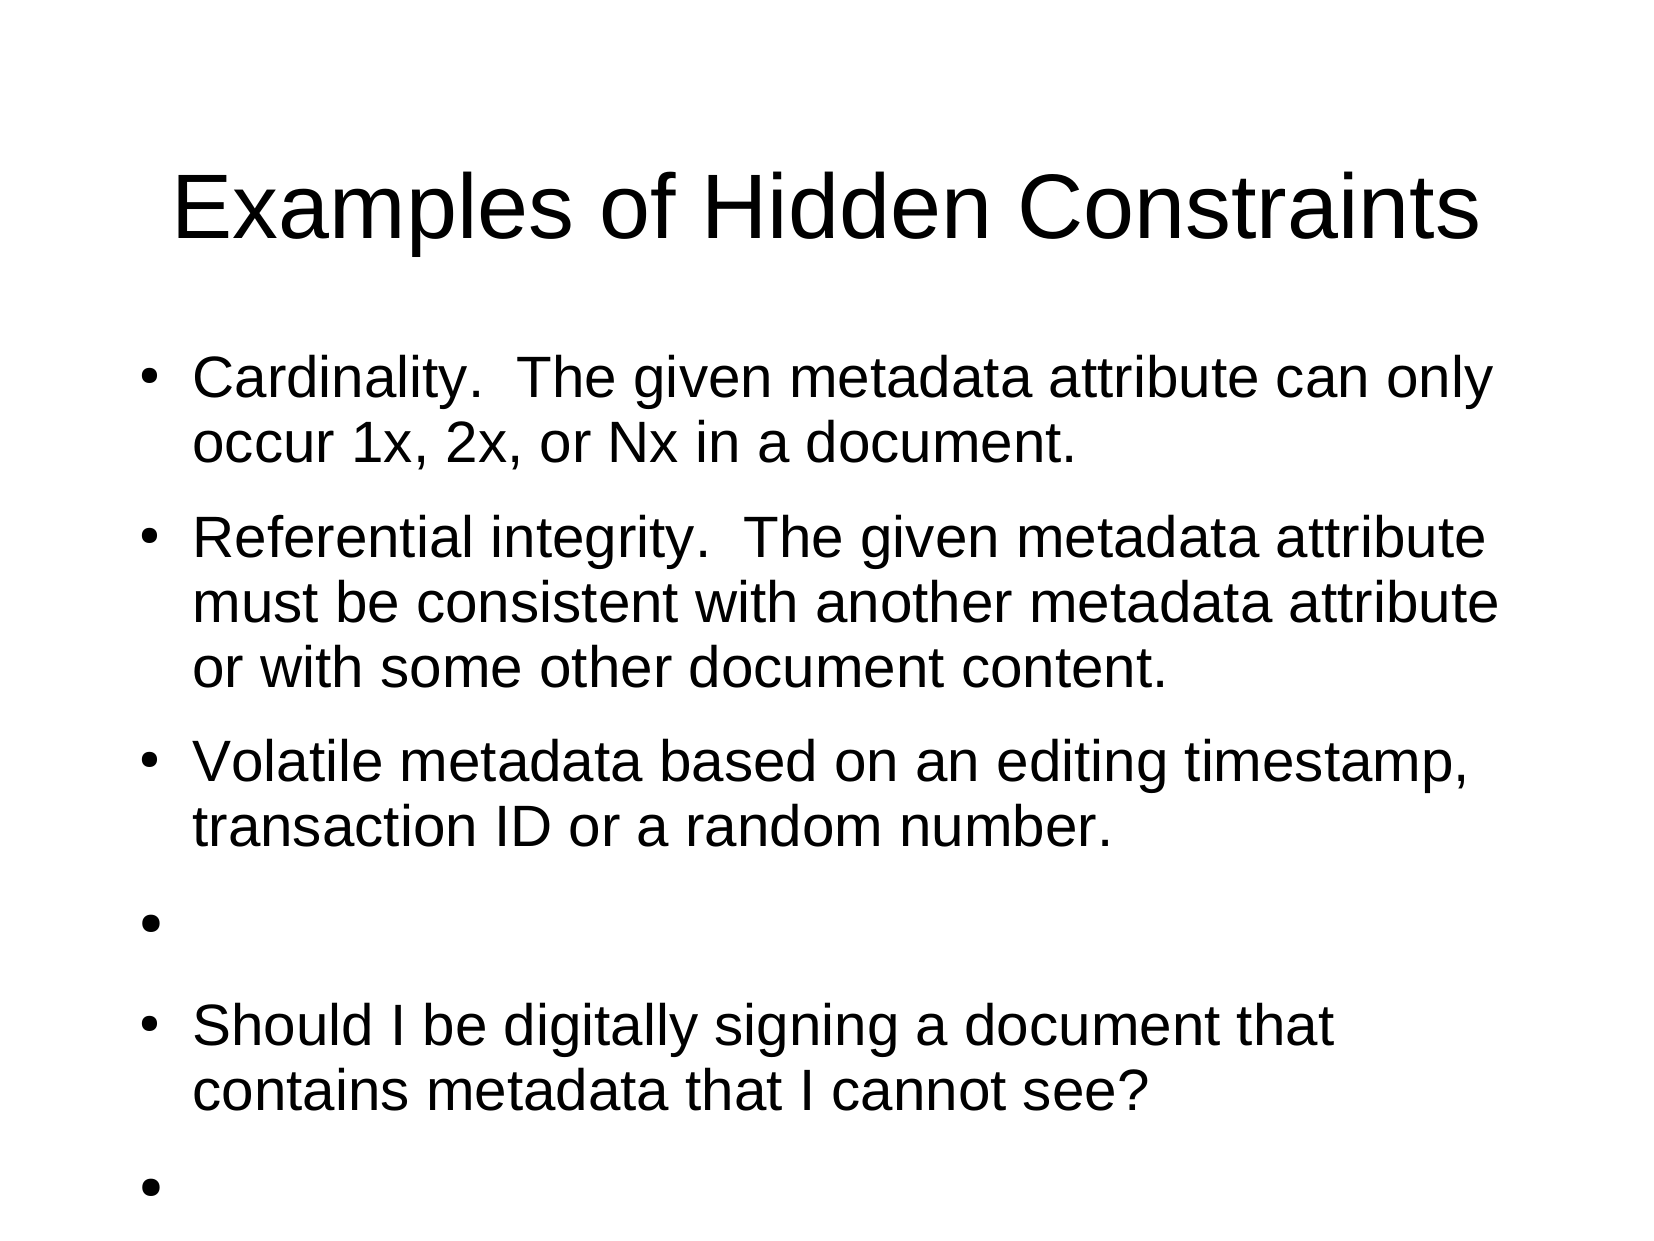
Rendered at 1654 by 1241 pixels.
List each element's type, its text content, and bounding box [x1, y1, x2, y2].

title Examples of Hidden Constraints [121, 102, 1534, 311]
list Cardinality. The given metadata attribute can only occur 1x, 2x, or Nx in a document. Referential integrity. The given metadata attribute must be consistent with another metadata attribute or with some other document content. Volatile metadata based on an editing timestamp, transaction ID or a random number. Should I be digitally signing a document that contains metadata that I cannot see? [121, 344, 1534, 1226]
